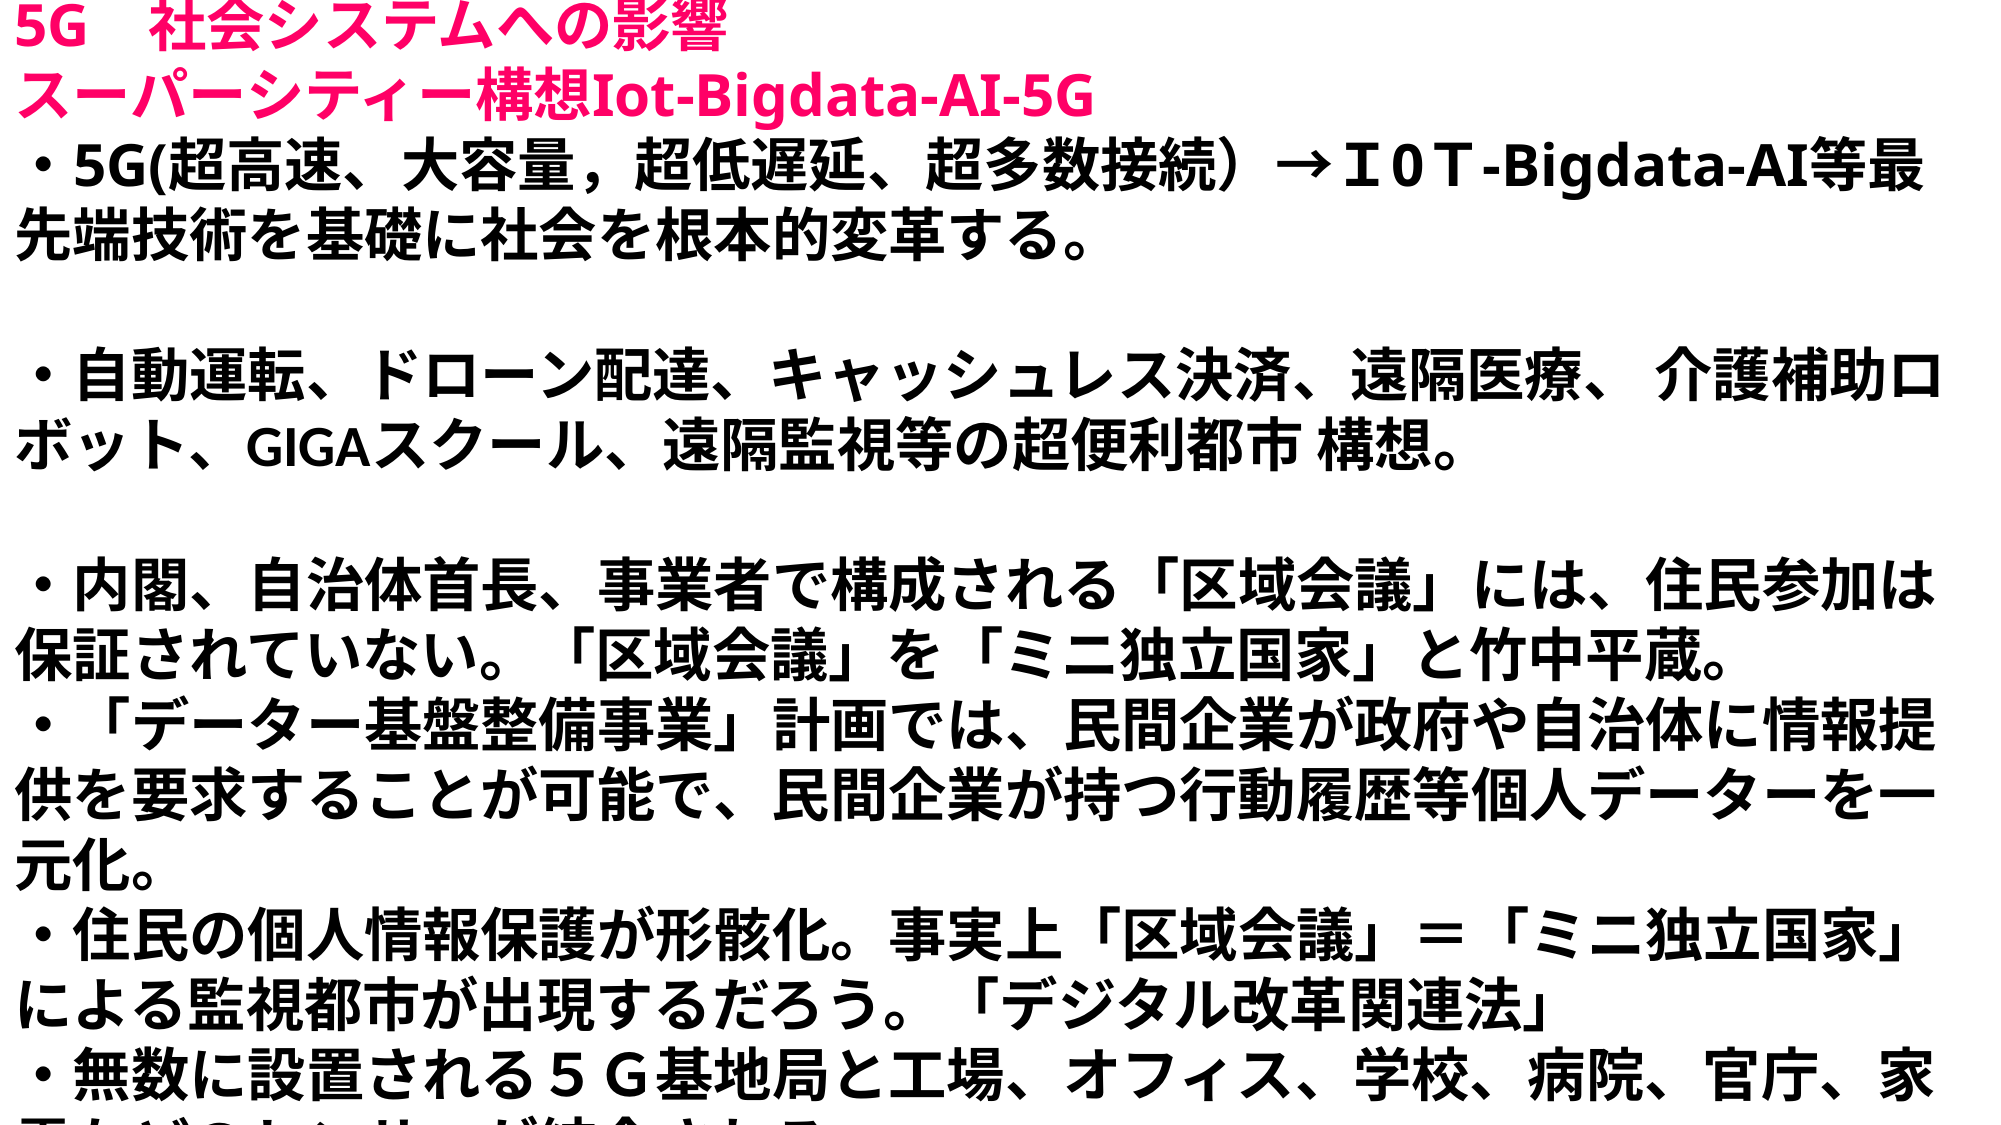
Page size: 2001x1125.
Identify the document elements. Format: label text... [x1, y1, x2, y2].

text_box 5G 社会システムへの影響 スーパーシティー構想Iot-Bigdata-AI-5G ・5G(超高速、大容量，超低遅延、超多数接続）→Ｉ0Ｔ-Bigdata-AI等最先端技術を基礎に社会を根本的変革する。 ・自動運転、ドローン配達、キャッシュレス決済、遠隔医療、 介護補助ロボット、GIGAスクール、遠隔監視等の超便利都市 構想。 ・内閣、自治体首長、事業者で構成される「区域会議」には、住民参加は保証されていない。「区域会議」を「ミニ独立国家」と竹中平蔵。 ・「データー基盤整備事業」計画では、民間企業が政府や自治体に情報提供を要求することが可能で、民間企業が持つ行動履歴等個人データーを一元化。 ・住民の個人情報保護が形骸化。事実上「区域会議」＝「ミニ独立国家」による監視都市が出現するだろう。「デジタル改革関連法」 ・無数に設置される５Ｇ基地局と工場、オフィス、学校、病院、官庁、家電などのセンサーが結合される。 [0, 0, 1971, 1125]
